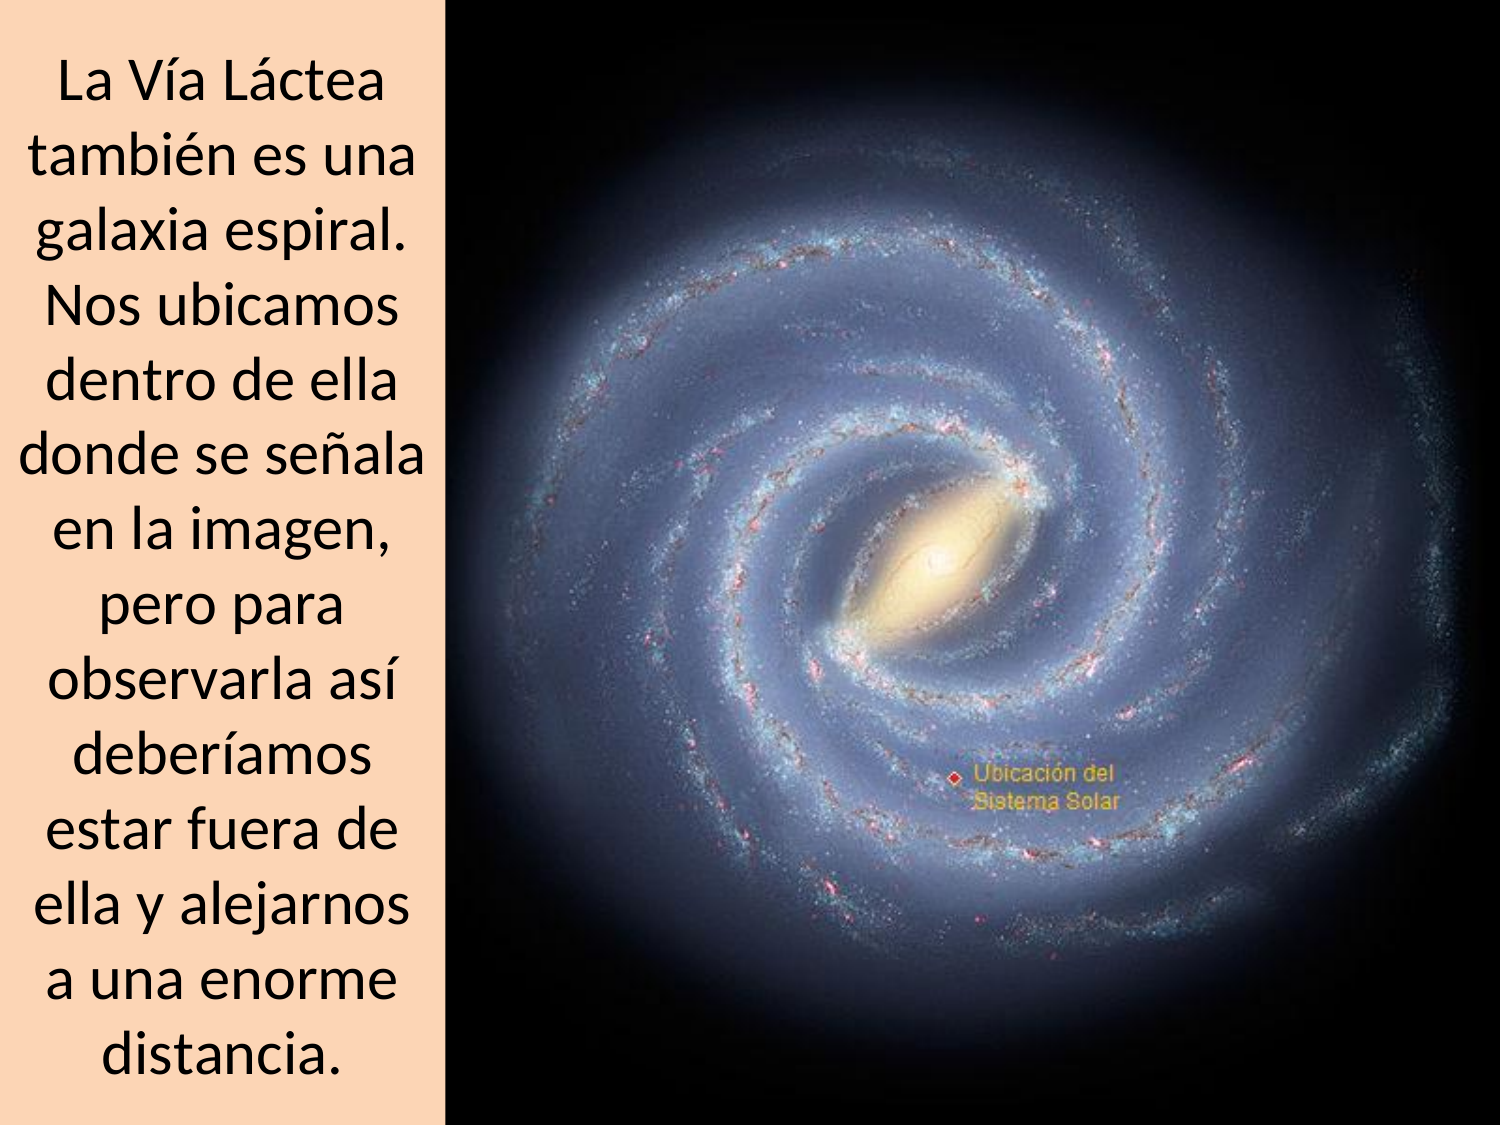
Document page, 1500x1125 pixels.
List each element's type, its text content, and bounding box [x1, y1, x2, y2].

picture [446, 0, 1500, 1125]
title La Vía Láctea también es una galaxia espiral. Nos ubicamos dentro de ella donde se señala en la imagen, pero para observarla así deberíamos estar fuera de ella y alejarnos a una enorme distancia. [0, 0, 446, 1125]
